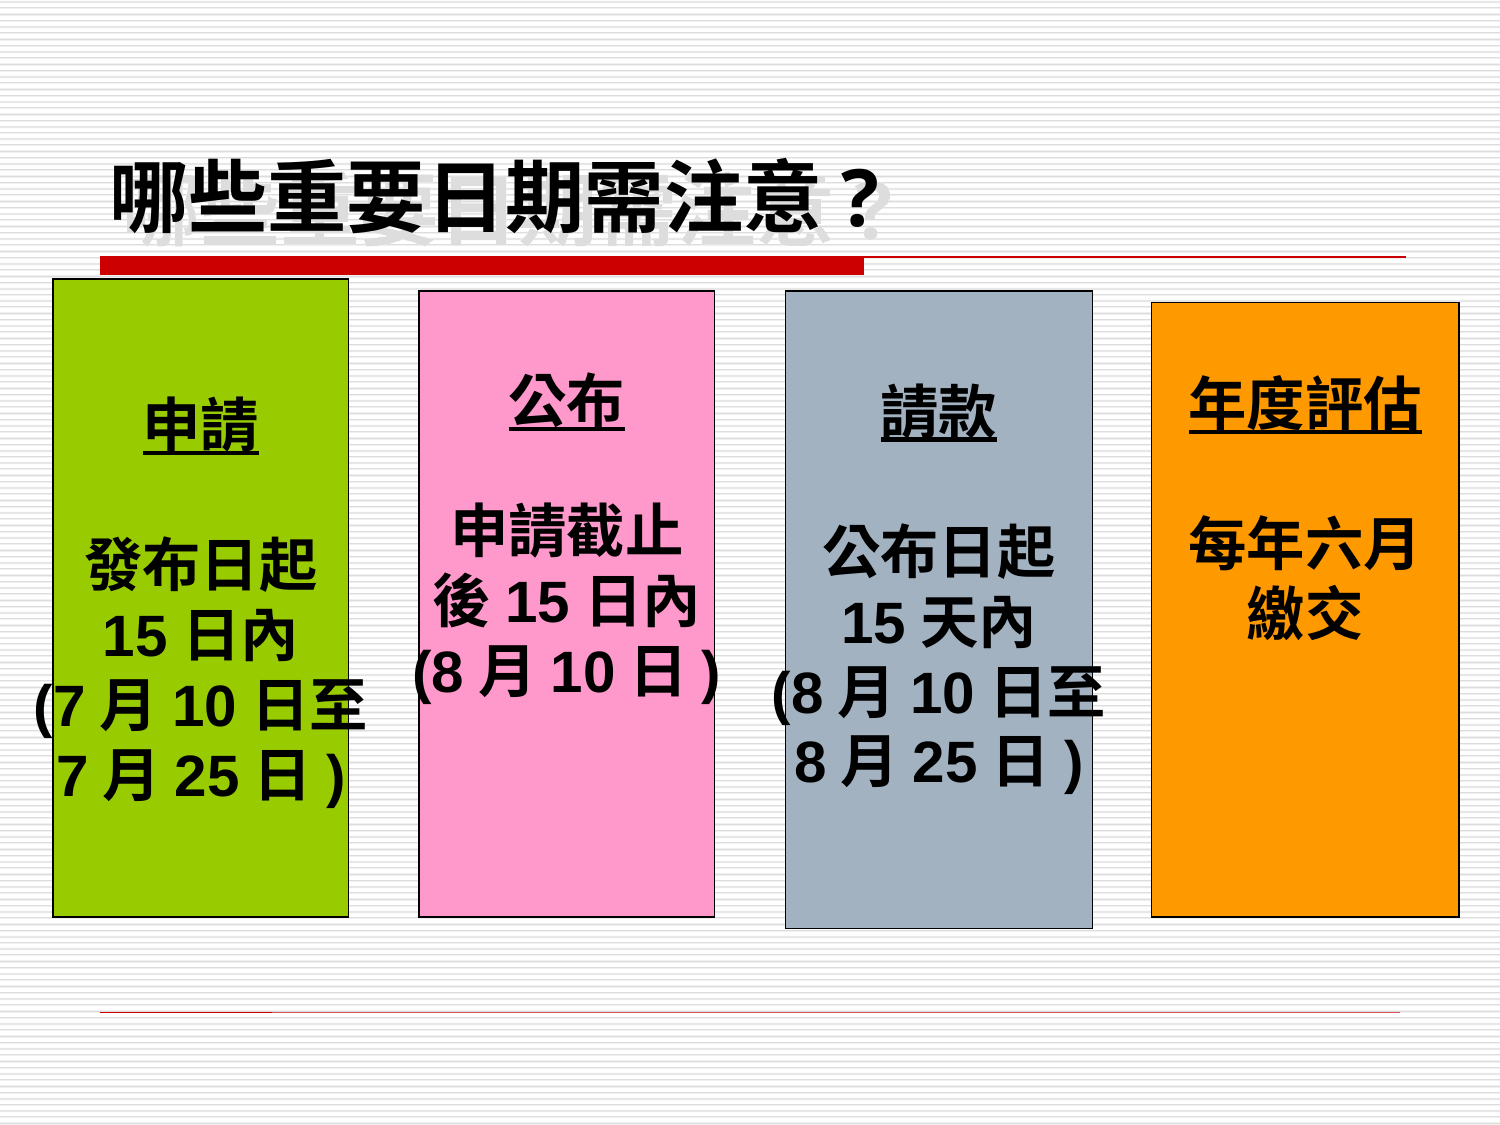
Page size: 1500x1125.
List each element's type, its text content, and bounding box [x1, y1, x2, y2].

text_box 年度評估 每年六月 繳交 [1152, 303, 1459, 917]
title 哪些重要日期需注意? [94, 50, 1407, 250]
text_box 申請 發布日起 15日內 (7月10日至 7月25日) [53, 279, 348, 917]
text_box 請款 公布日起 15天內 (8月10日至 8月25日) [785, 291, 1092, 929]
text_box 公布 申請截止 後15日內 (8月10日) [419, 291, 715, 917]
